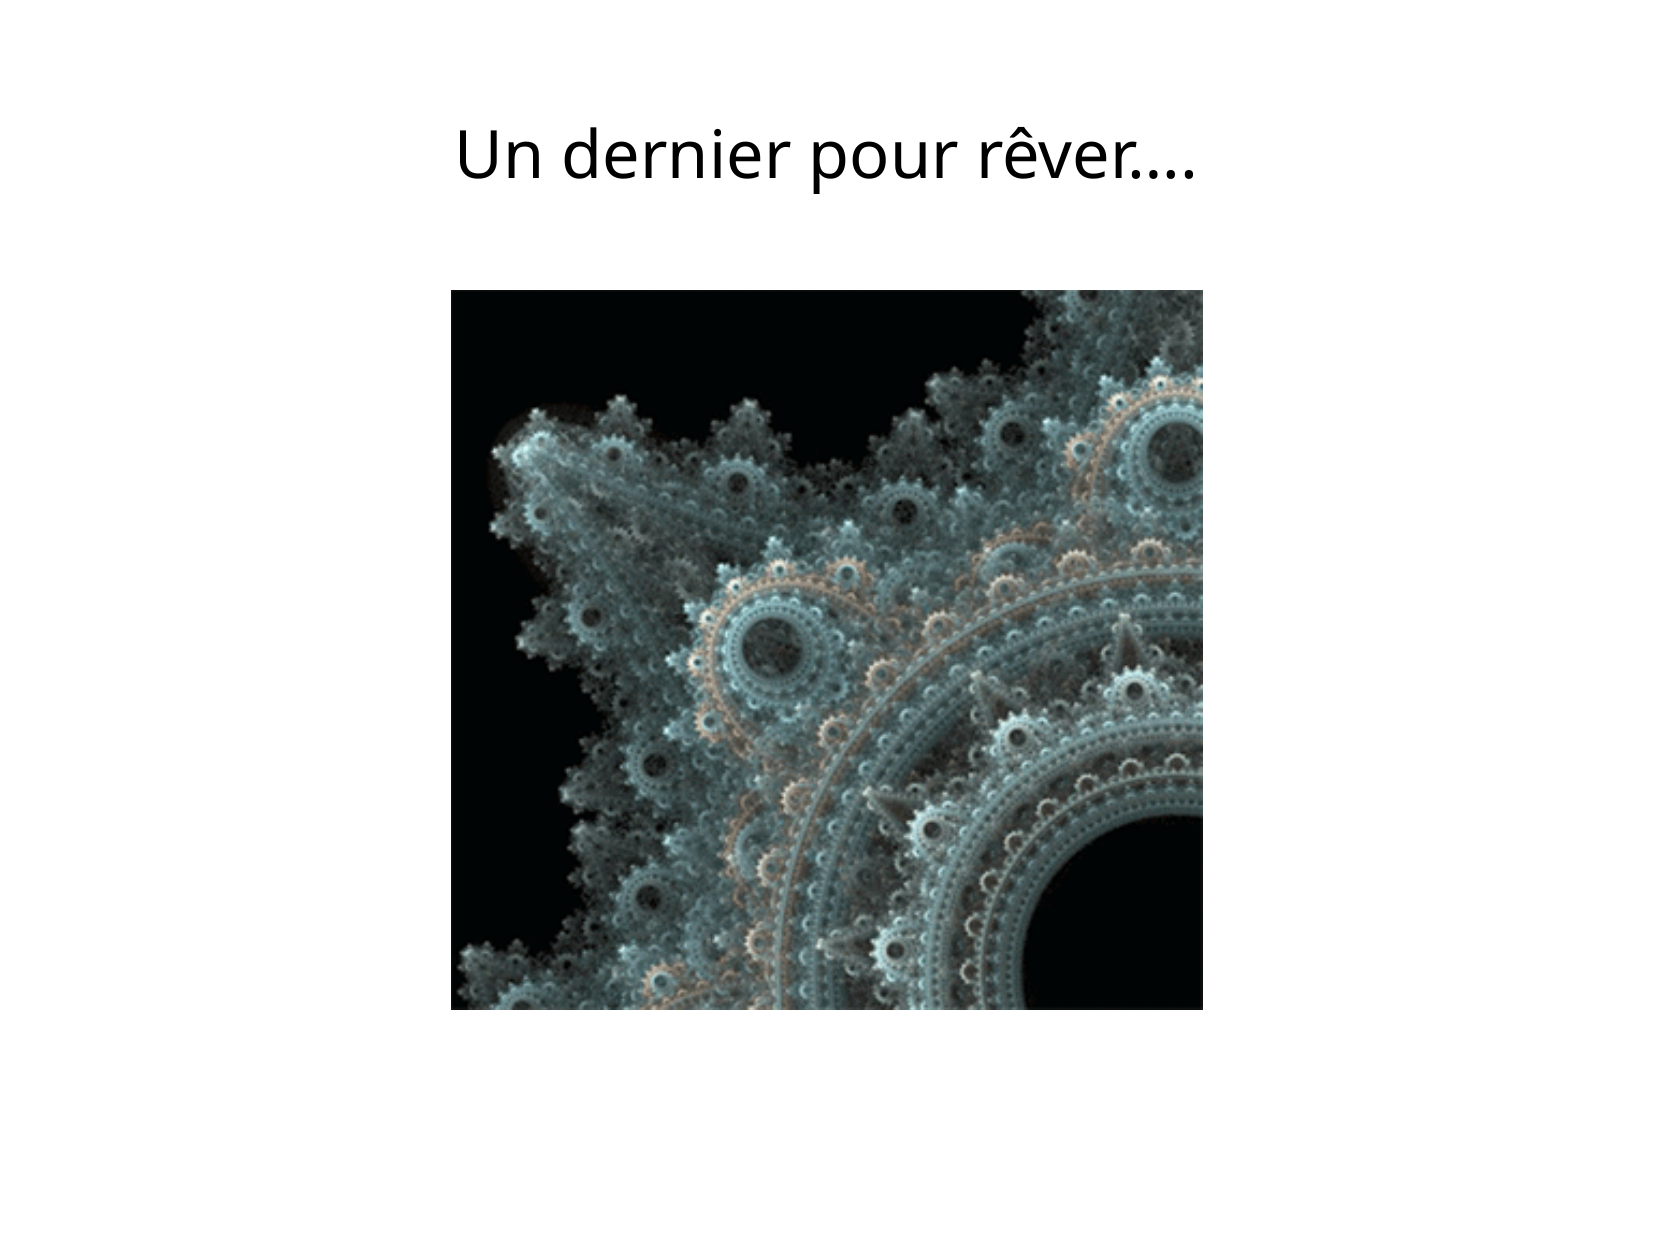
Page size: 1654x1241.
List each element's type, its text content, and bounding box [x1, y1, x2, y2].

title Un dernier pour rêver…. [82, 49, 1571, 257]
picture [451, 290, 1203, 1010]
